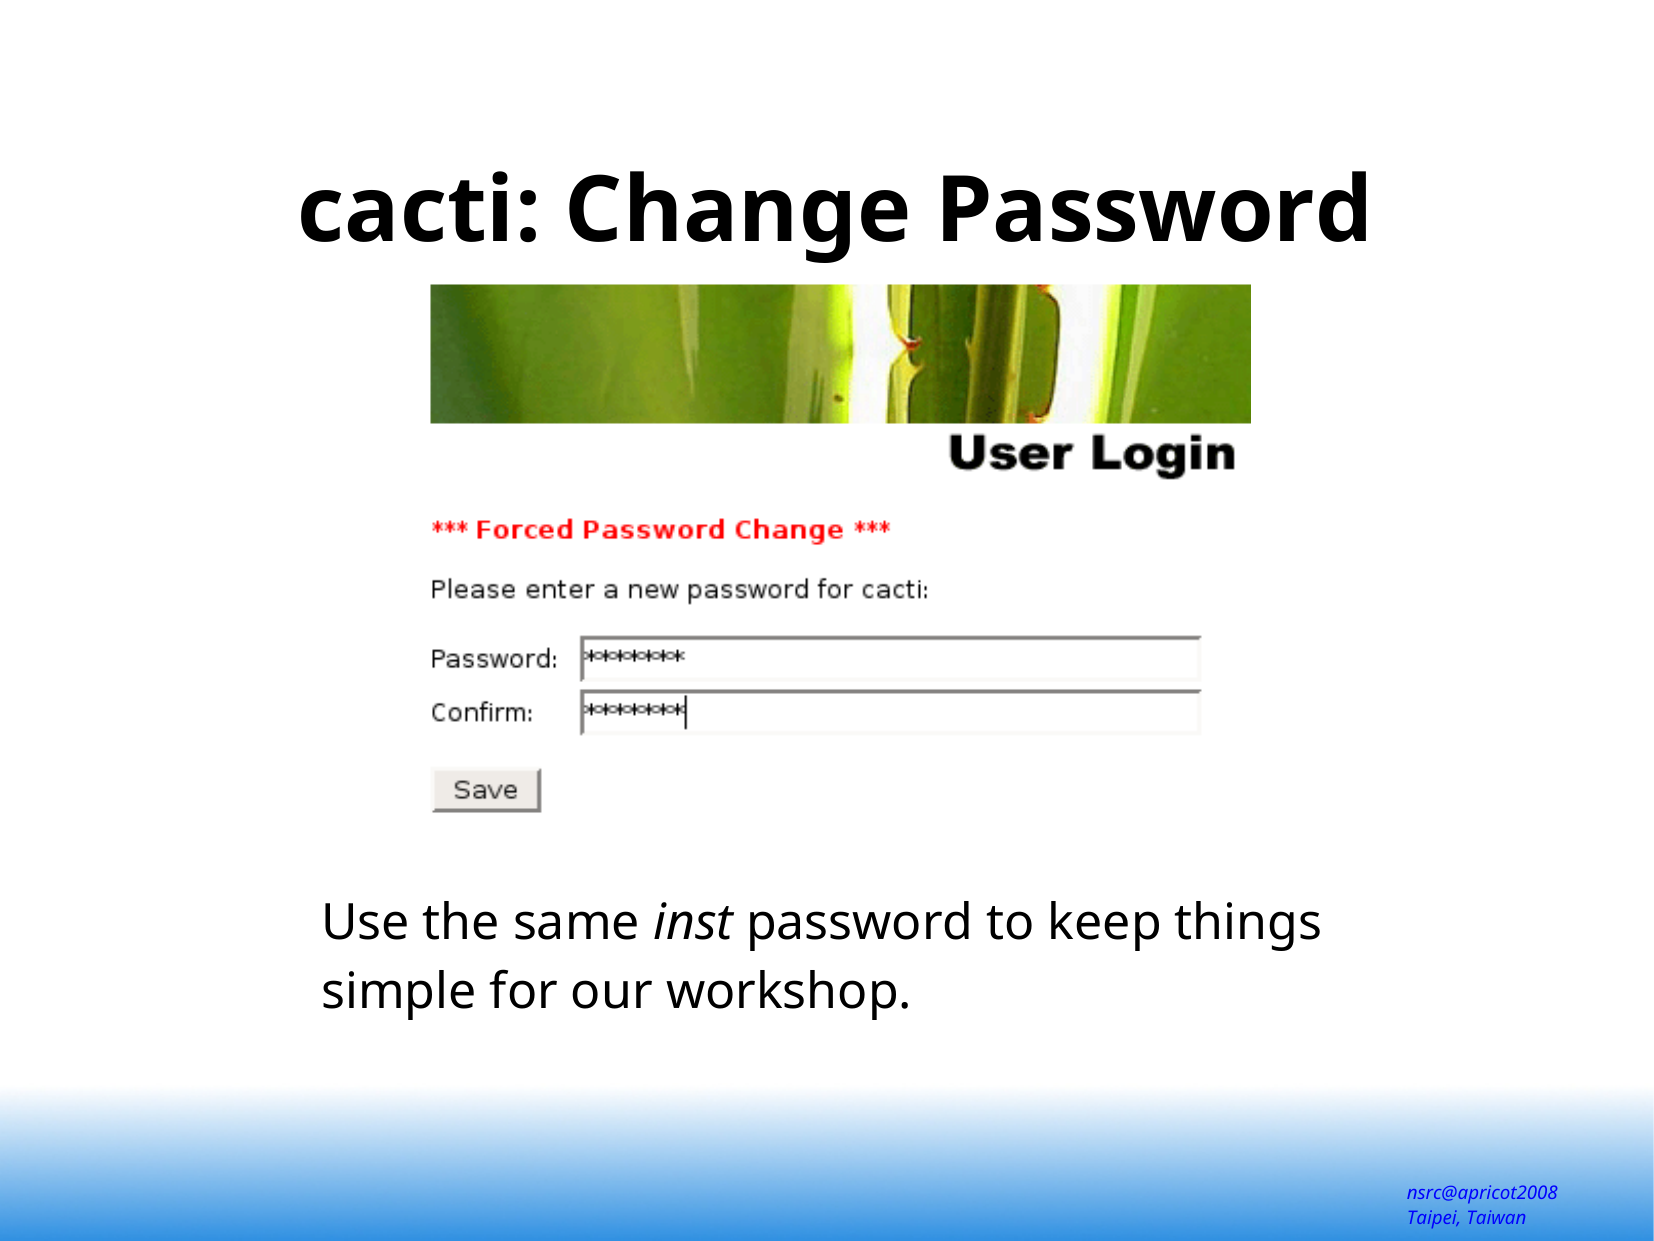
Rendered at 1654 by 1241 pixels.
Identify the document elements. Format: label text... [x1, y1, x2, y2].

title cacti: Change Password [121, 102, 1534, 310]
picture [0, 1083, 1654, 1241]
text_box Use the same inst password to keep things simple for our workshop. [321, 886, 1407, 1009]
picture [429, 283, 1251, 815]
